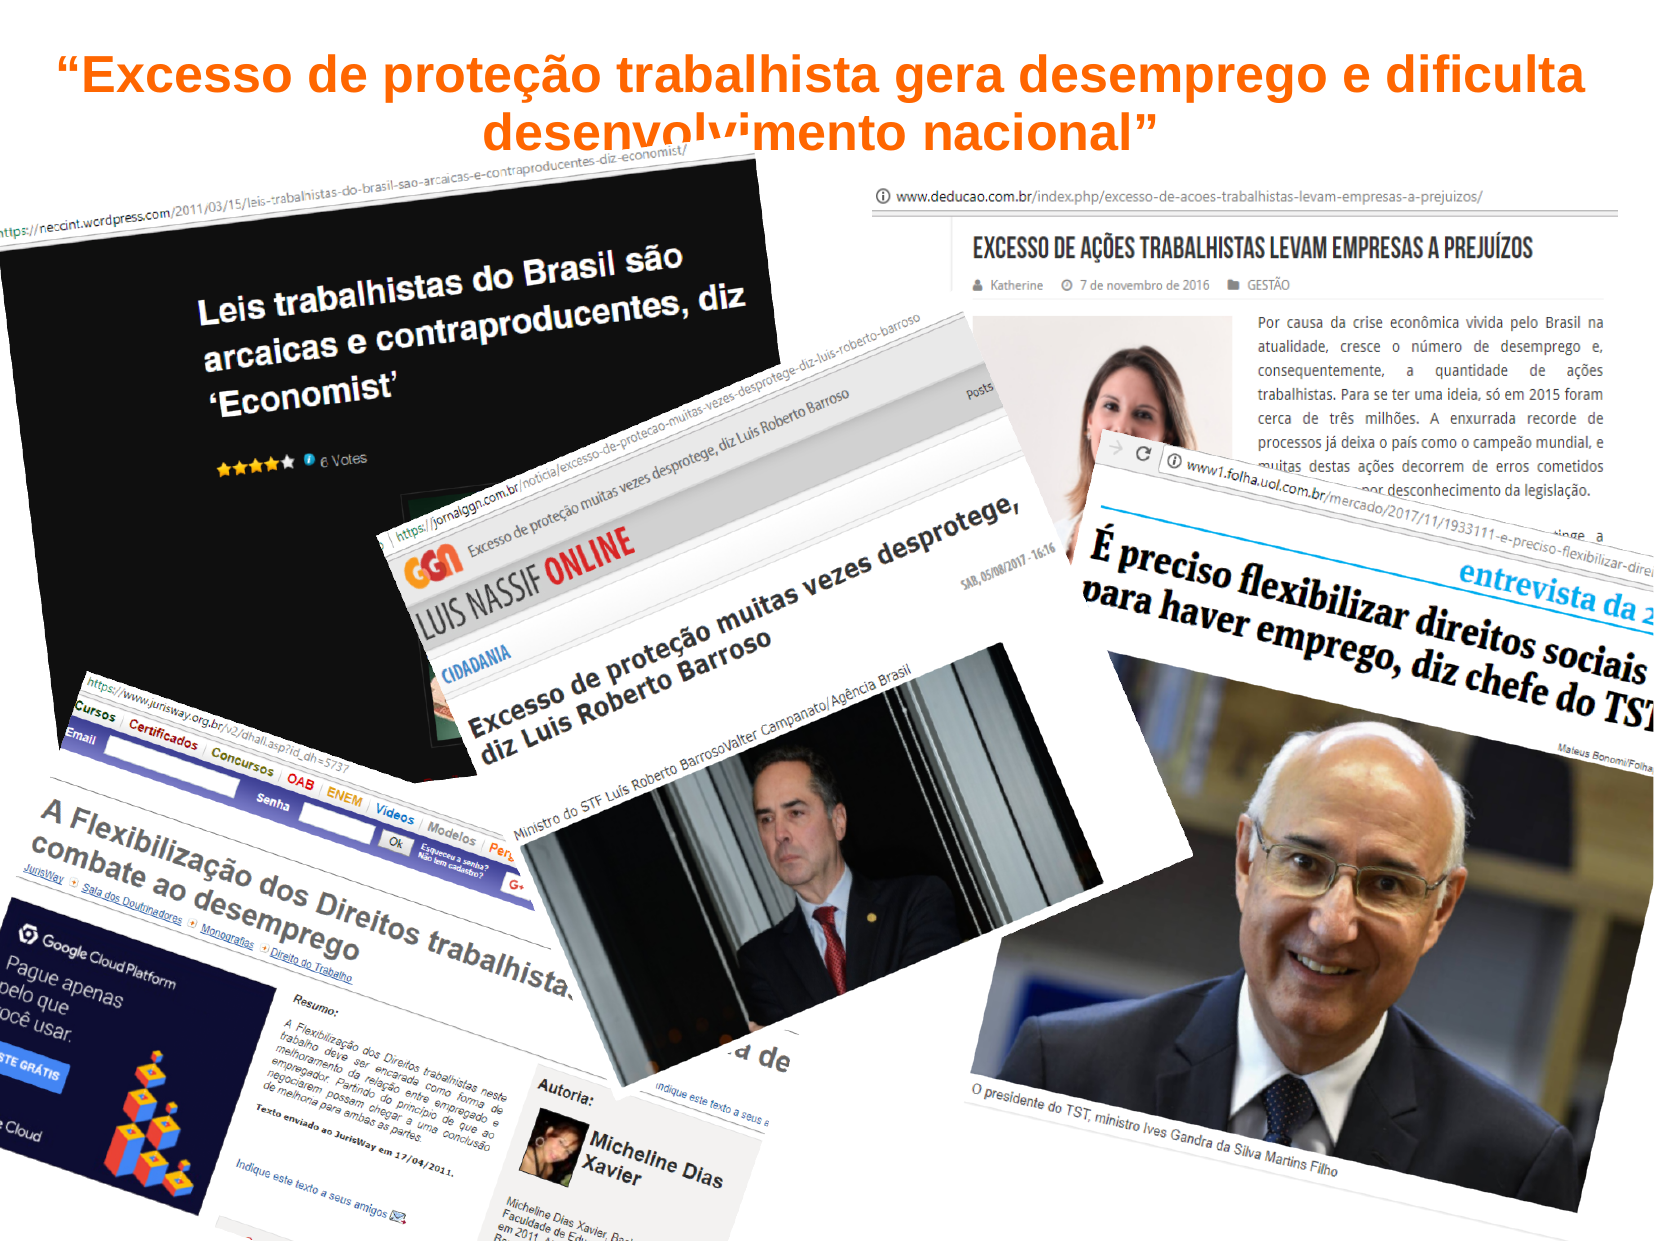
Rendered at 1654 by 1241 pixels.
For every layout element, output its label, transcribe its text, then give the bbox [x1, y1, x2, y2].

text_box “Excesso de proteção trabalhista gera desemprego e dificulta desenvolvimento nacional” [23, 35, 1619, 169]
picture [0, 133, 1654, 1241]
